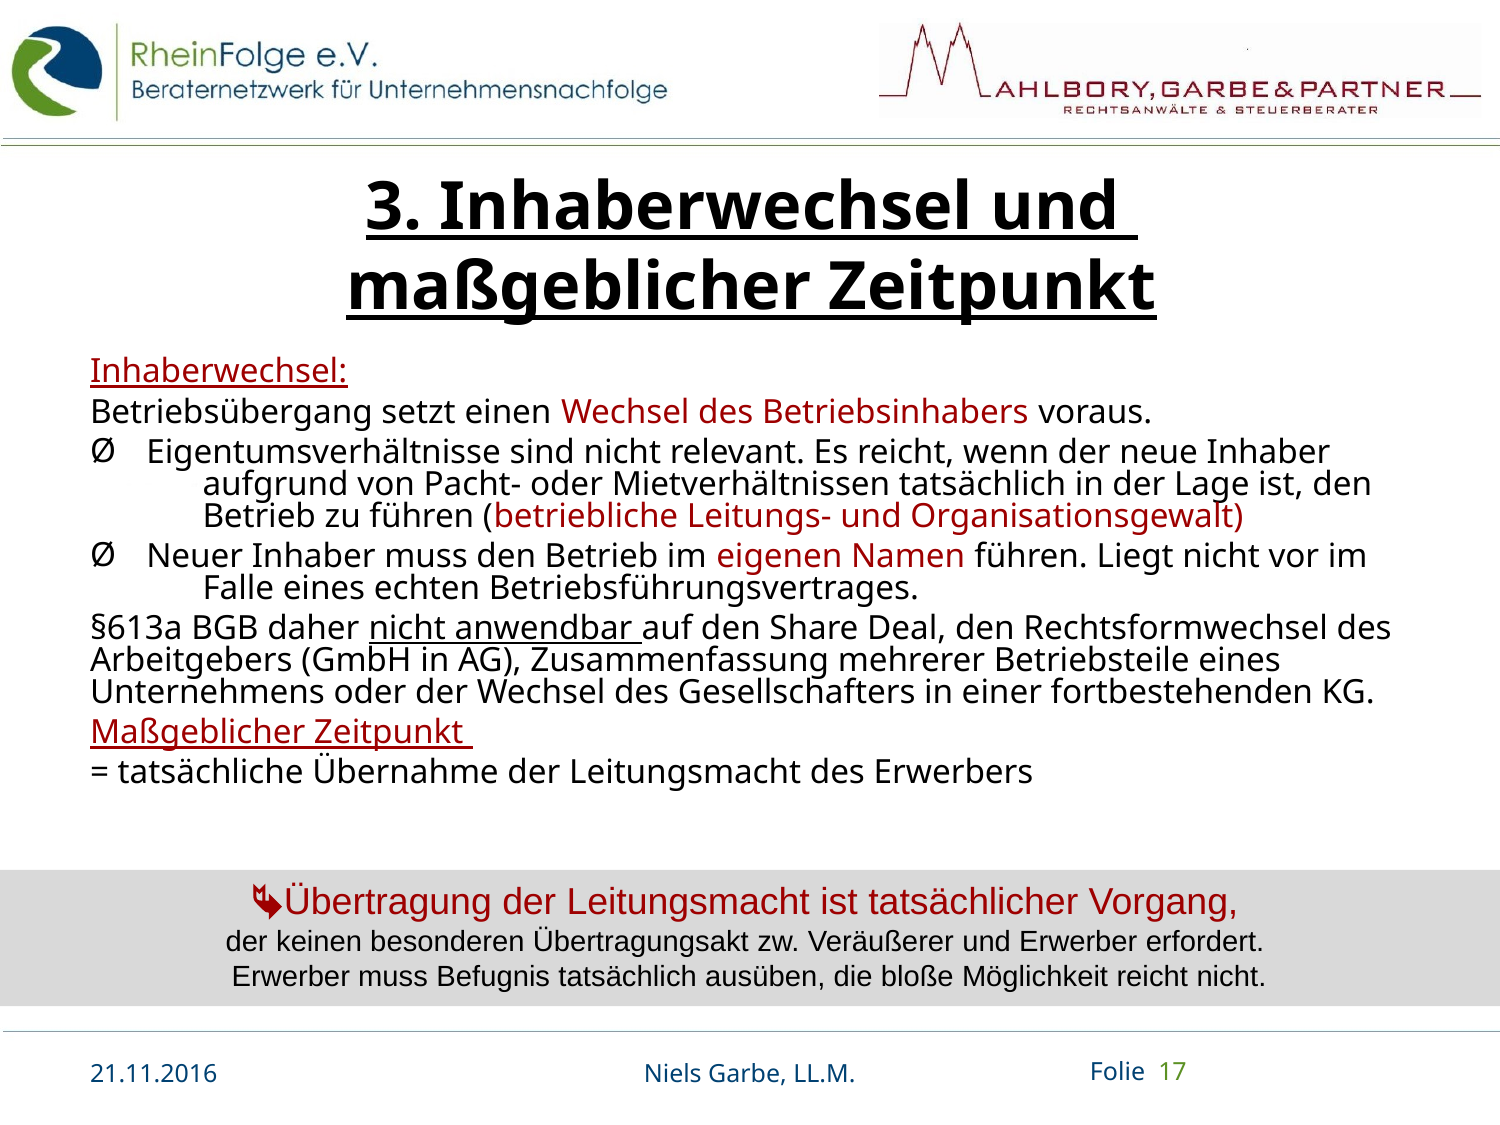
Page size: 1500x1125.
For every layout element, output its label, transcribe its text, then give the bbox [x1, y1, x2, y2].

text_box Folie ‹Nr.› [1074, 1042, 1426, 1103]
text_box Niels Garbe, LL.M. [512, 1042, 988, 1103]
title 3. Inhaberwechsel und maßgeblicher Zeitpunkt [76, 149, 1427, 337]
text_box Übertragung der Leitungsmacht ist tatsächlicher Vorgang, der keinen besonderen Übertragungsakt zw. Veräußerer und Erwerber erfordert. Erwerber muss Befugnis tatsächlich ausüben, die bloße Möglichkeit reicht nicht. [0, 869, 1500, 1007]
text_box 21.11.2016 [75, 1042, 426, 1103]
list Inhaberwechsel: Betriebsübergang setzt einen Wechsel des Betriebsinhabers voraus. Eigentumsverhältnisse sind nicht relevant. Es reicht, wenn der neue Inhaber aufgrund von Pacht- oder Mietverhältnissen tatsächlich in der Lage ist, den Betrieb zu führen (betriebliche Leitungs- und Organisationsgewalt) Neuer Inhaber muss den Betrieb im eigenen Namen führen. Liegt nicht vor im Falle eines echten Betriebsführungsvertrages. §613a BGB daher nicht anwendbar auf den Share Deal, den Rechtsformwechsel des Arbeitgebers (GmbH in AG), Zusammenfassung mehrerer Betriebsteile eines Unternehmens oder der Wechsel des Gesellschafters in einer fortbestehenden KG. Maßgeblicher Zeitpunkt = tatsächliche Übernahme der Leitungsmacht des Erwerbers [75, 349, 1426, 869]
